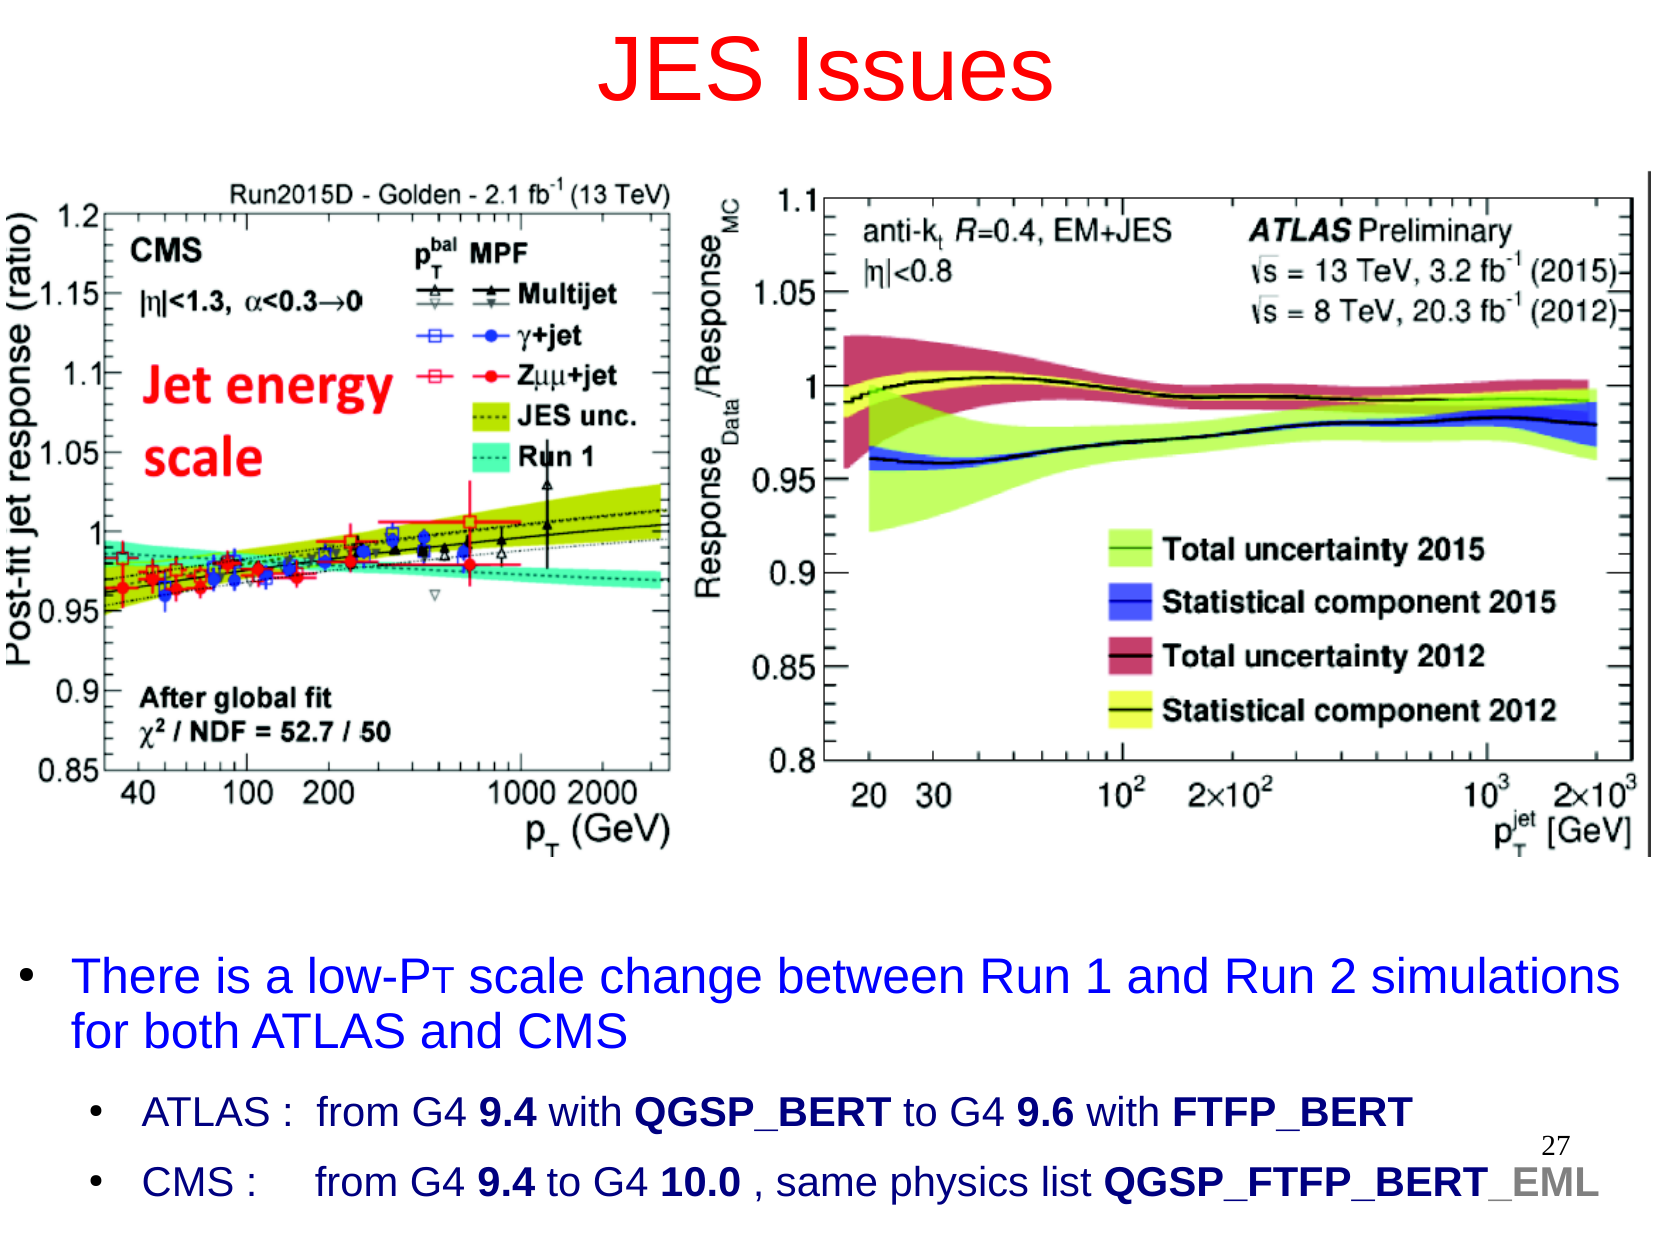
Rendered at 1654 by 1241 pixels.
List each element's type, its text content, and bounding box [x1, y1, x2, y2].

list There is a low-PT scale change between Run 1 and Run 2 simulations for both ATLAS and CMS ATLAS : from G4 9.4 with QGSP_BERT to G4 9.6 with FTFP_BERT CMS : from G4 9.4 to G4 10.0 , same physics list QGSP_FTFP_BERT_EML [0, 947, 1651, 1232]
picture [6, 167, 1651, 857]
title JES Issues [0, 8, 1654, 129]
